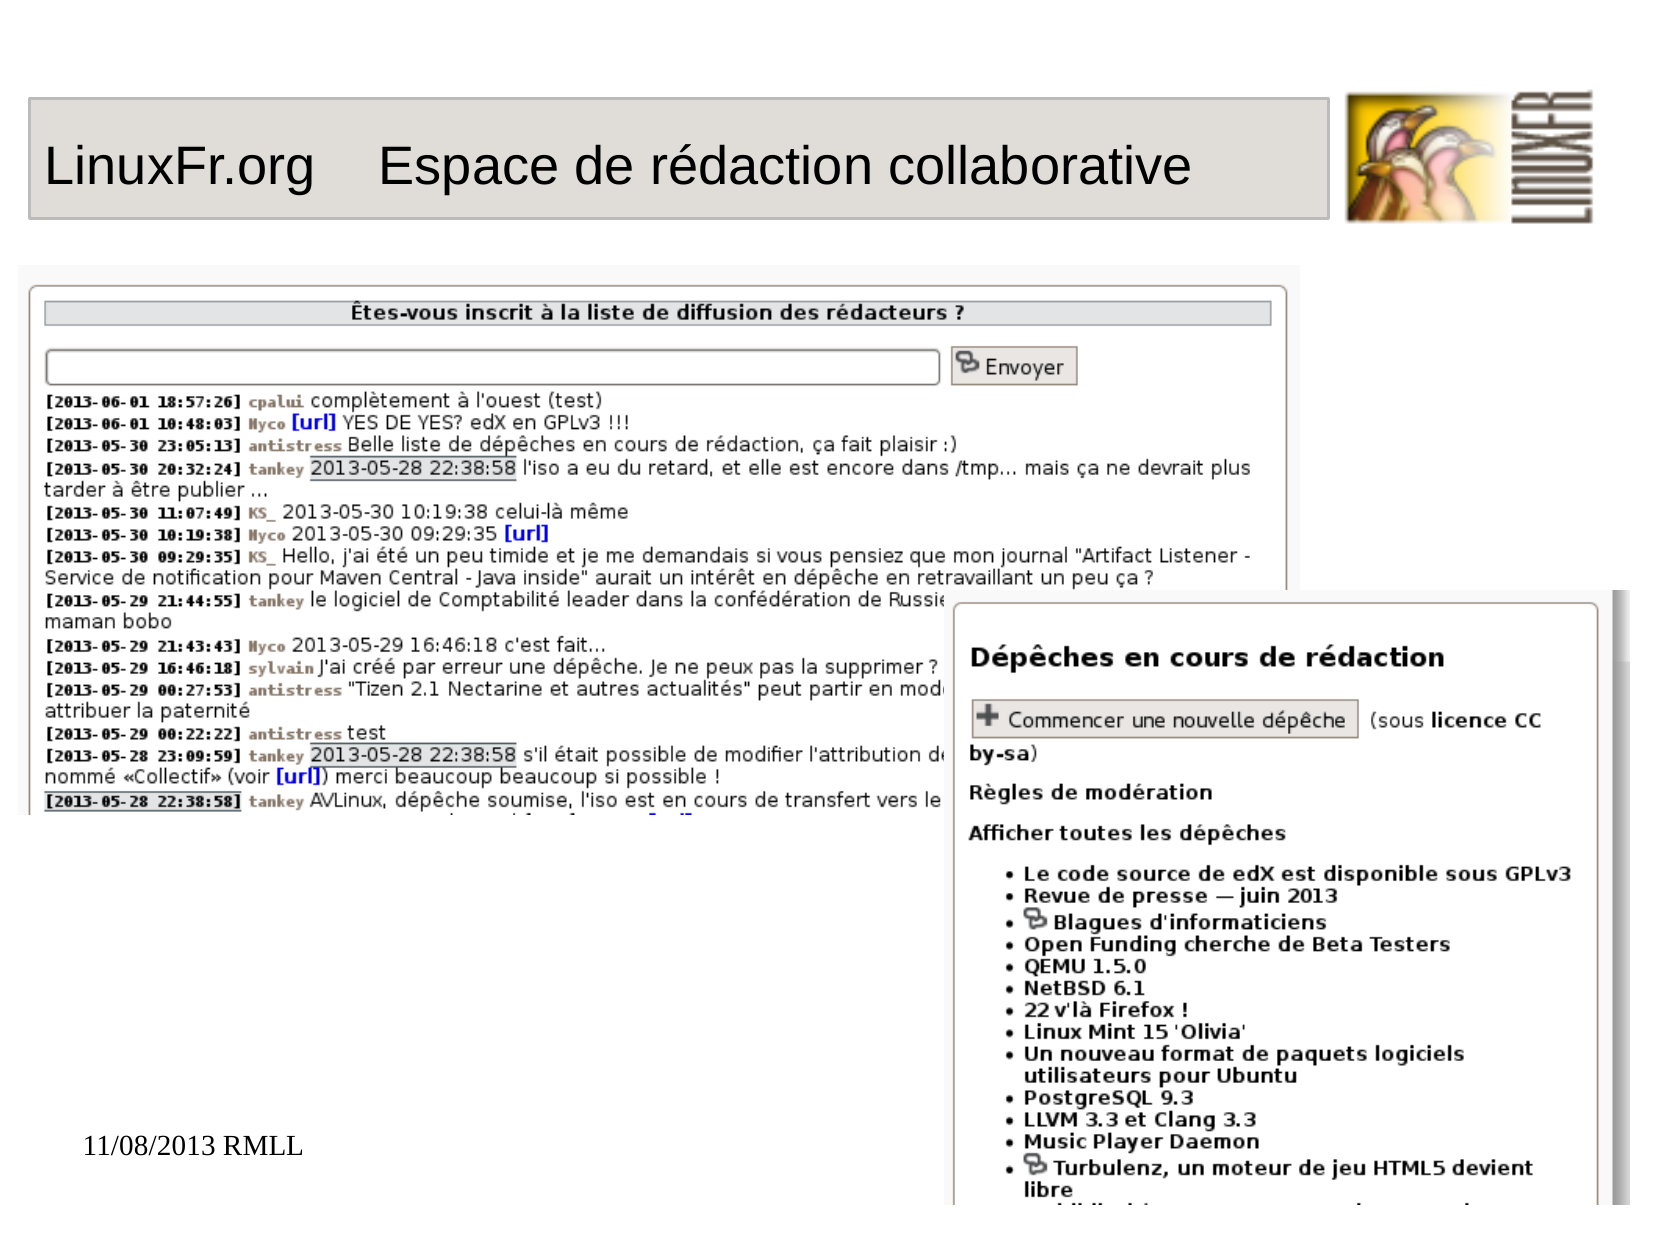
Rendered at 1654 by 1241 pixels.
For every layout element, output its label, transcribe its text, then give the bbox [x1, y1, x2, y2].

title LinuxFr.org Espace de rédaction collaborative [29, 98, 1329, 219]
picture [1341, 88, 1601, 229]
picture [18, 265, 1630, 1205]
